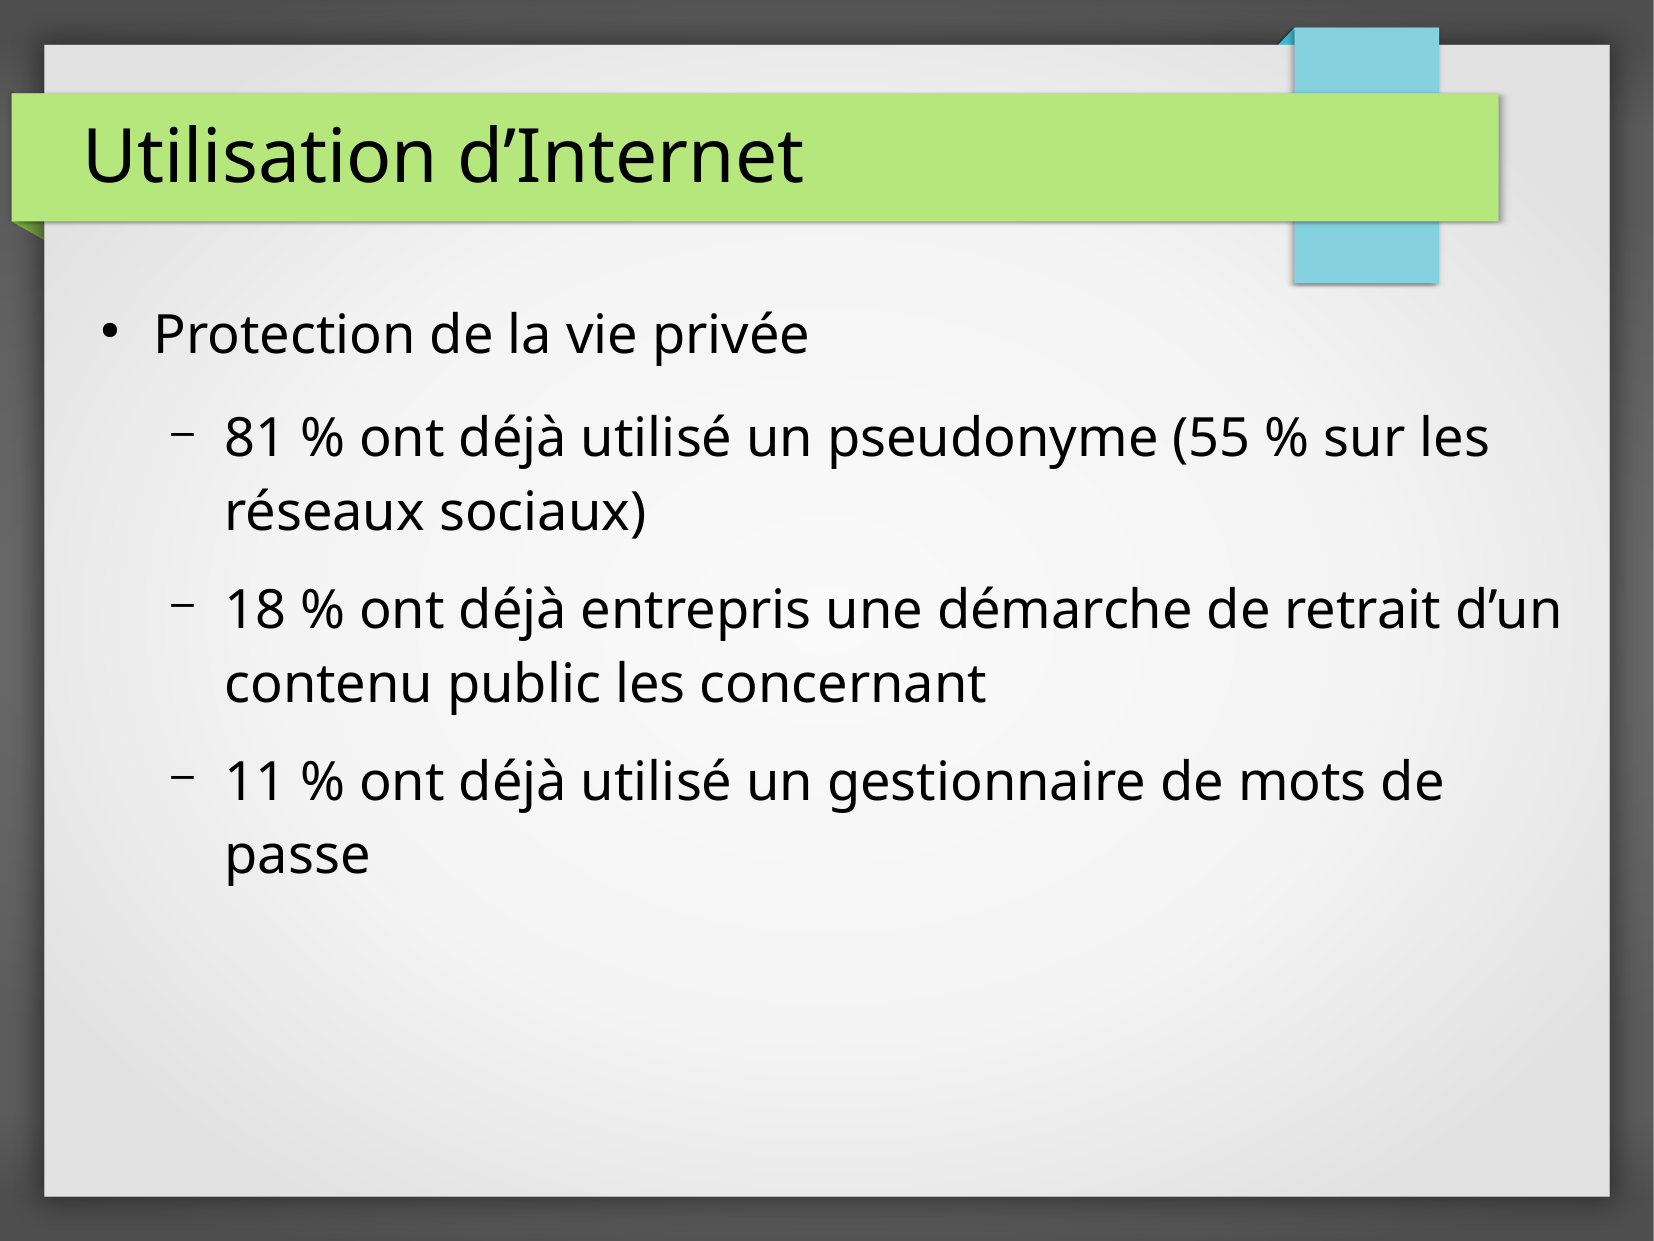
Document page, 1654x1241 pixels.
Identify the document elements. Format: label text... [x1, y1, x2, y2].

list Protection de la vie privée 81 % ont déjà utilisé un pseudonyme (55 % sur les réseaux sociaux) 18 % ont déjà entrepris une démarche de retrait d’un contenu public les concernant 11 % ont déjà utilisé un gestionnaire de mots de passe [82, 295, 1571, 1015]
picture [0, 0, 1654, 1241]
title Utilisation d’Internet [82, 94, 1264, 213]
